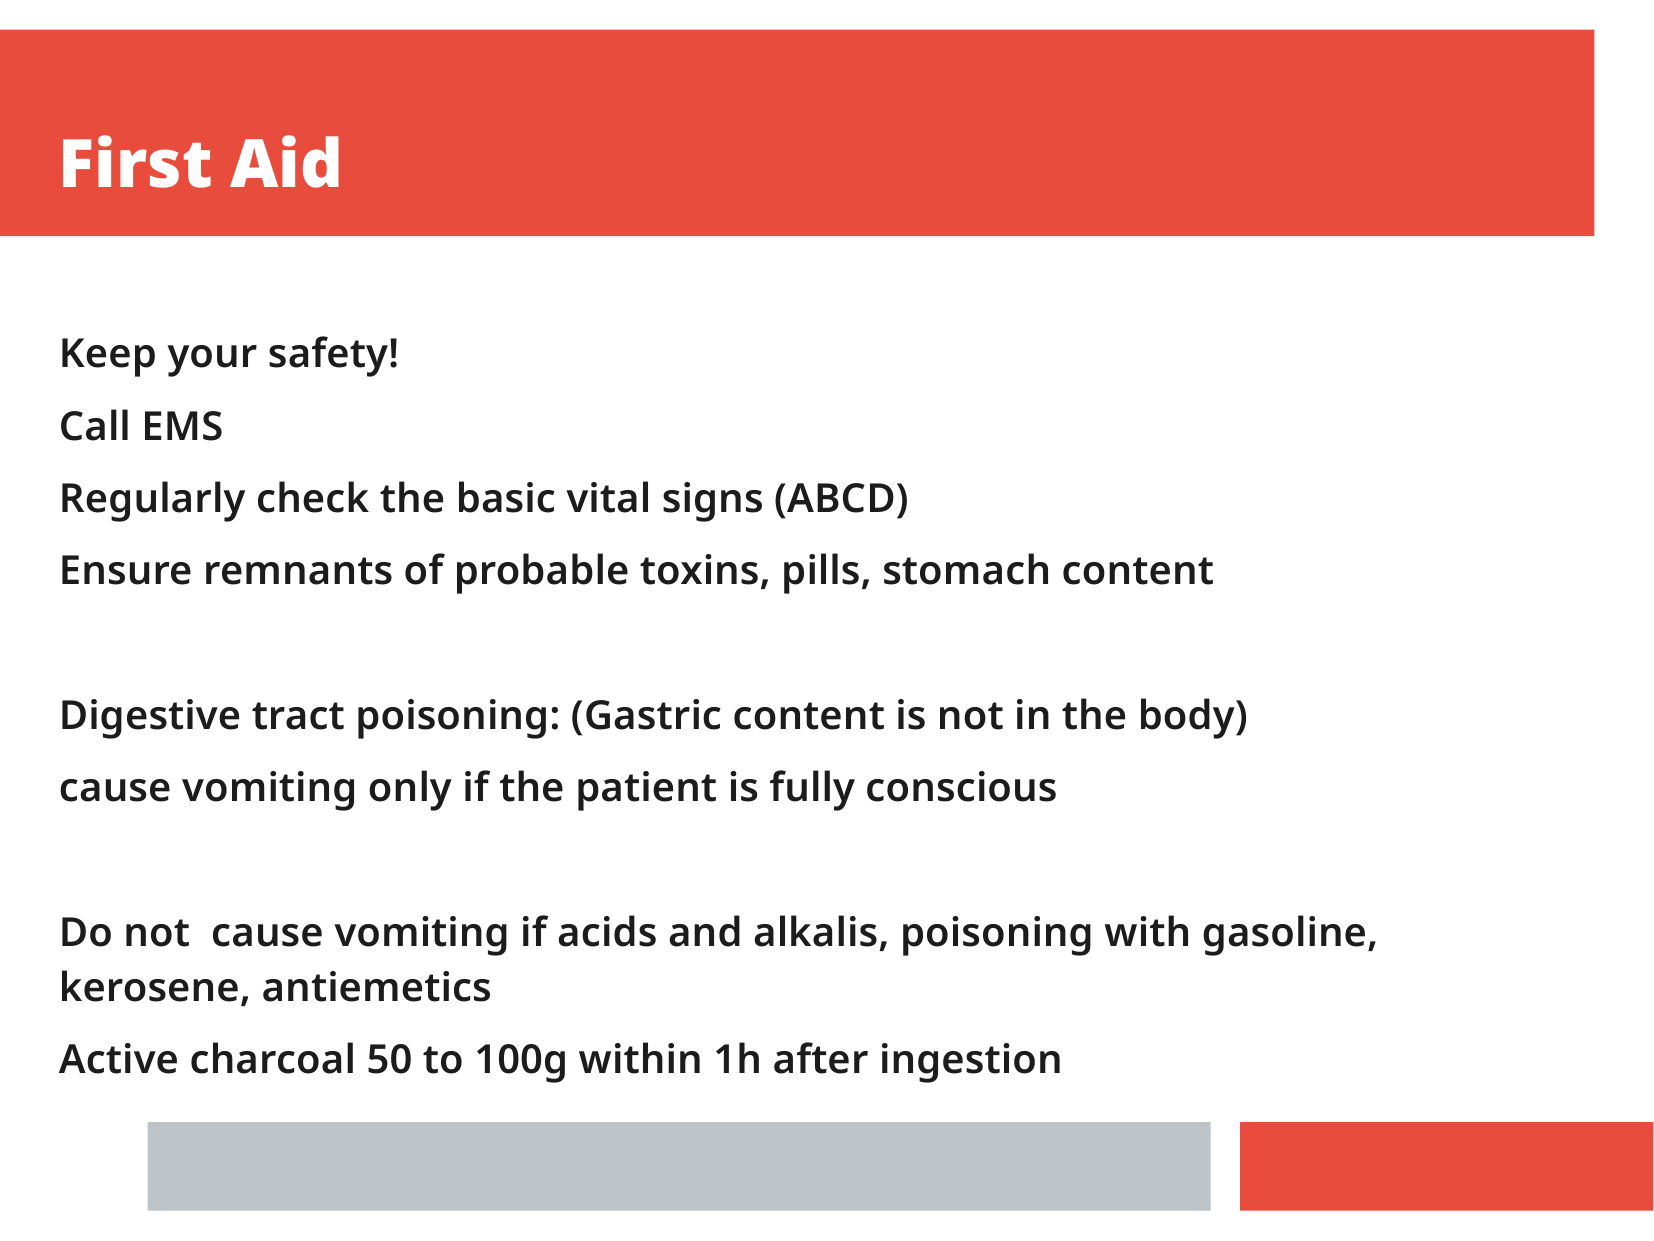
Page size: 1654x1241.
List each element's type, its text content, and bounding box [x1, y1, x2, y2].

title First Aid [59, 59, 1595, 207]
list Keep your safety! Call EMS Regularly check the basic vital signs (ABCD) Ensure remnants of probable toxins, pills, stomach content Digestive tract poisoning: (Gastric content is not in the body) cause vomiting only if the patient is fully conscious Do not cause vomiting if acids and alkalis, poisoning with gasoline, kerosene, antiemetics Active charcoal 50 to 100g within 1h after ingestion [59, 324, 1565, 1093]
